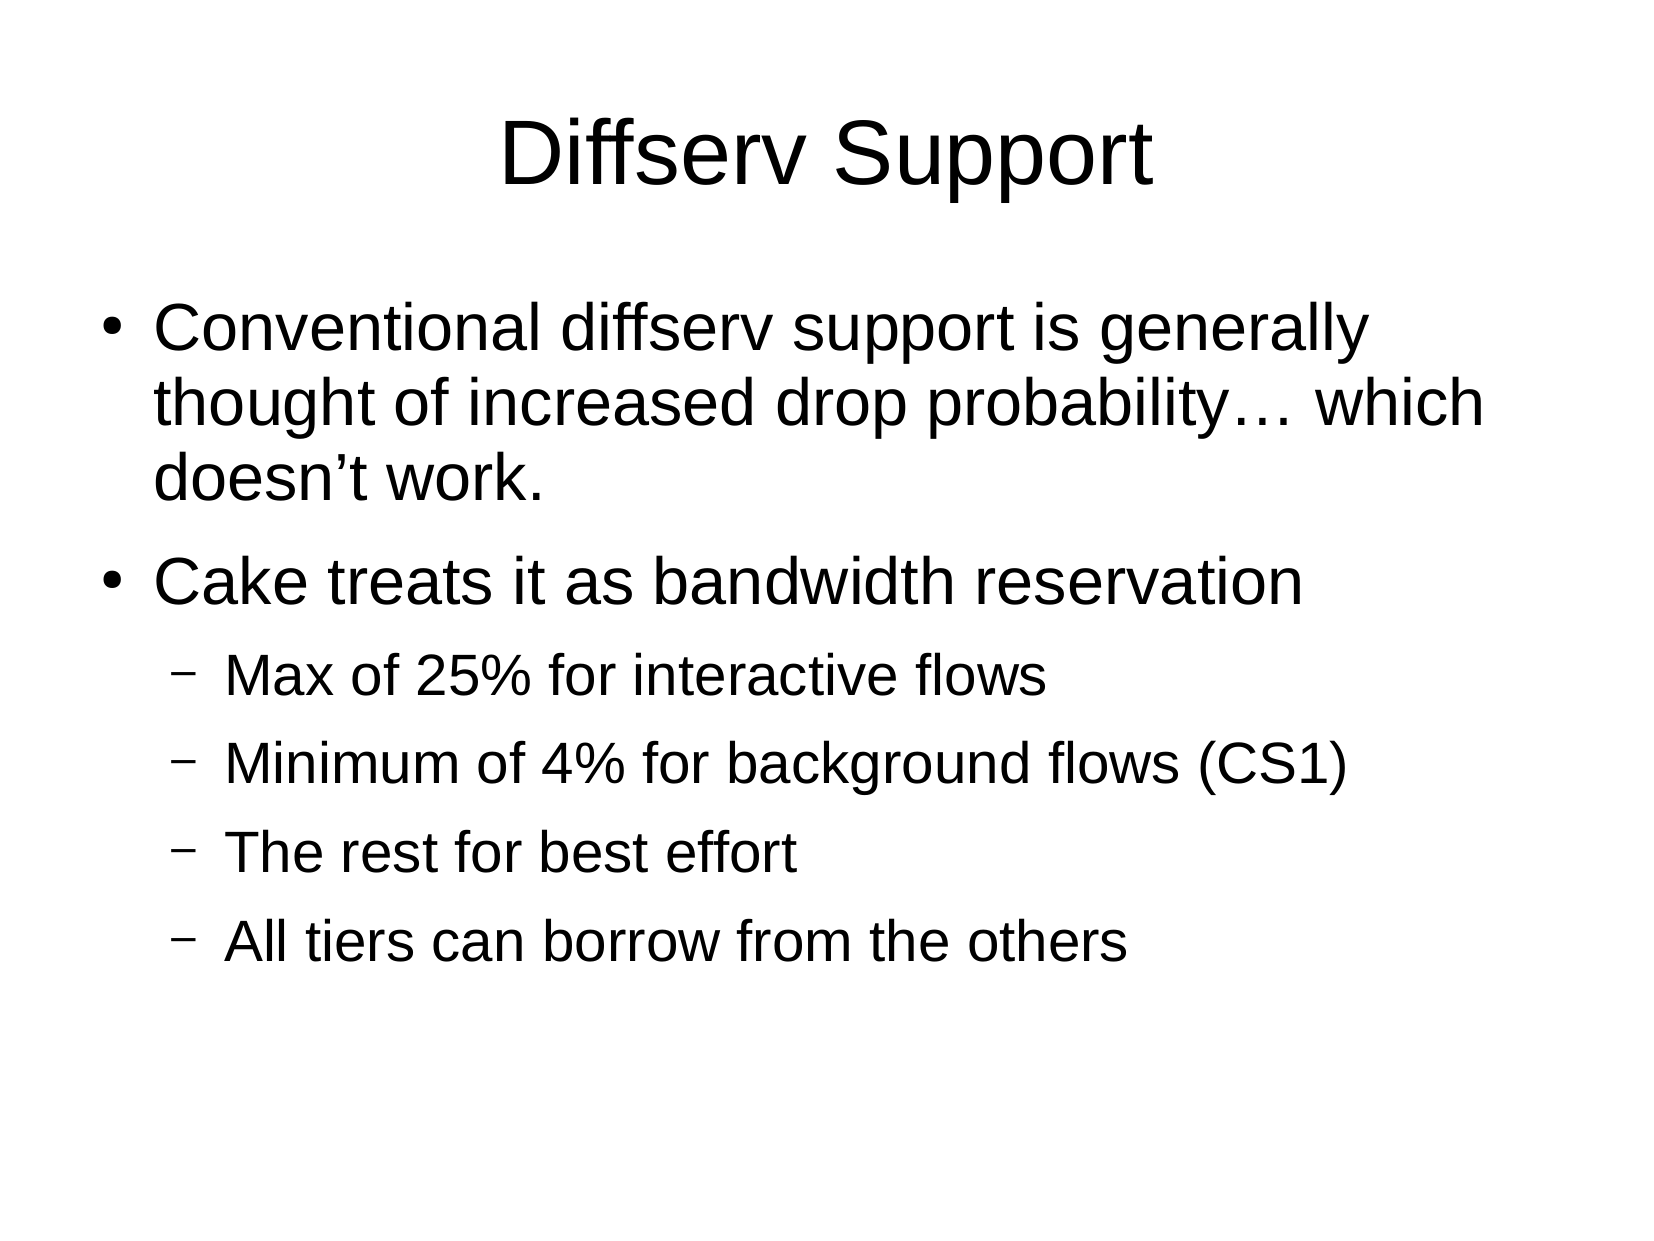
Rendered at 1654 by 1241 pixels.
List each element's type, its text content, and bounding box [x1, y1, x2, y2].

title Diffserv Support [82, 49, 1571, 257]
list Conventional diffserv support is generally thought of increased drop probability… which doesn’t work. Cake treats it as bandwidth reservation Max of 25% for interactive flows Minimum of 4% for background flows (CS1) The rest for best effort All tiers can borrow from the others [82, 290, 1571, 1010]
